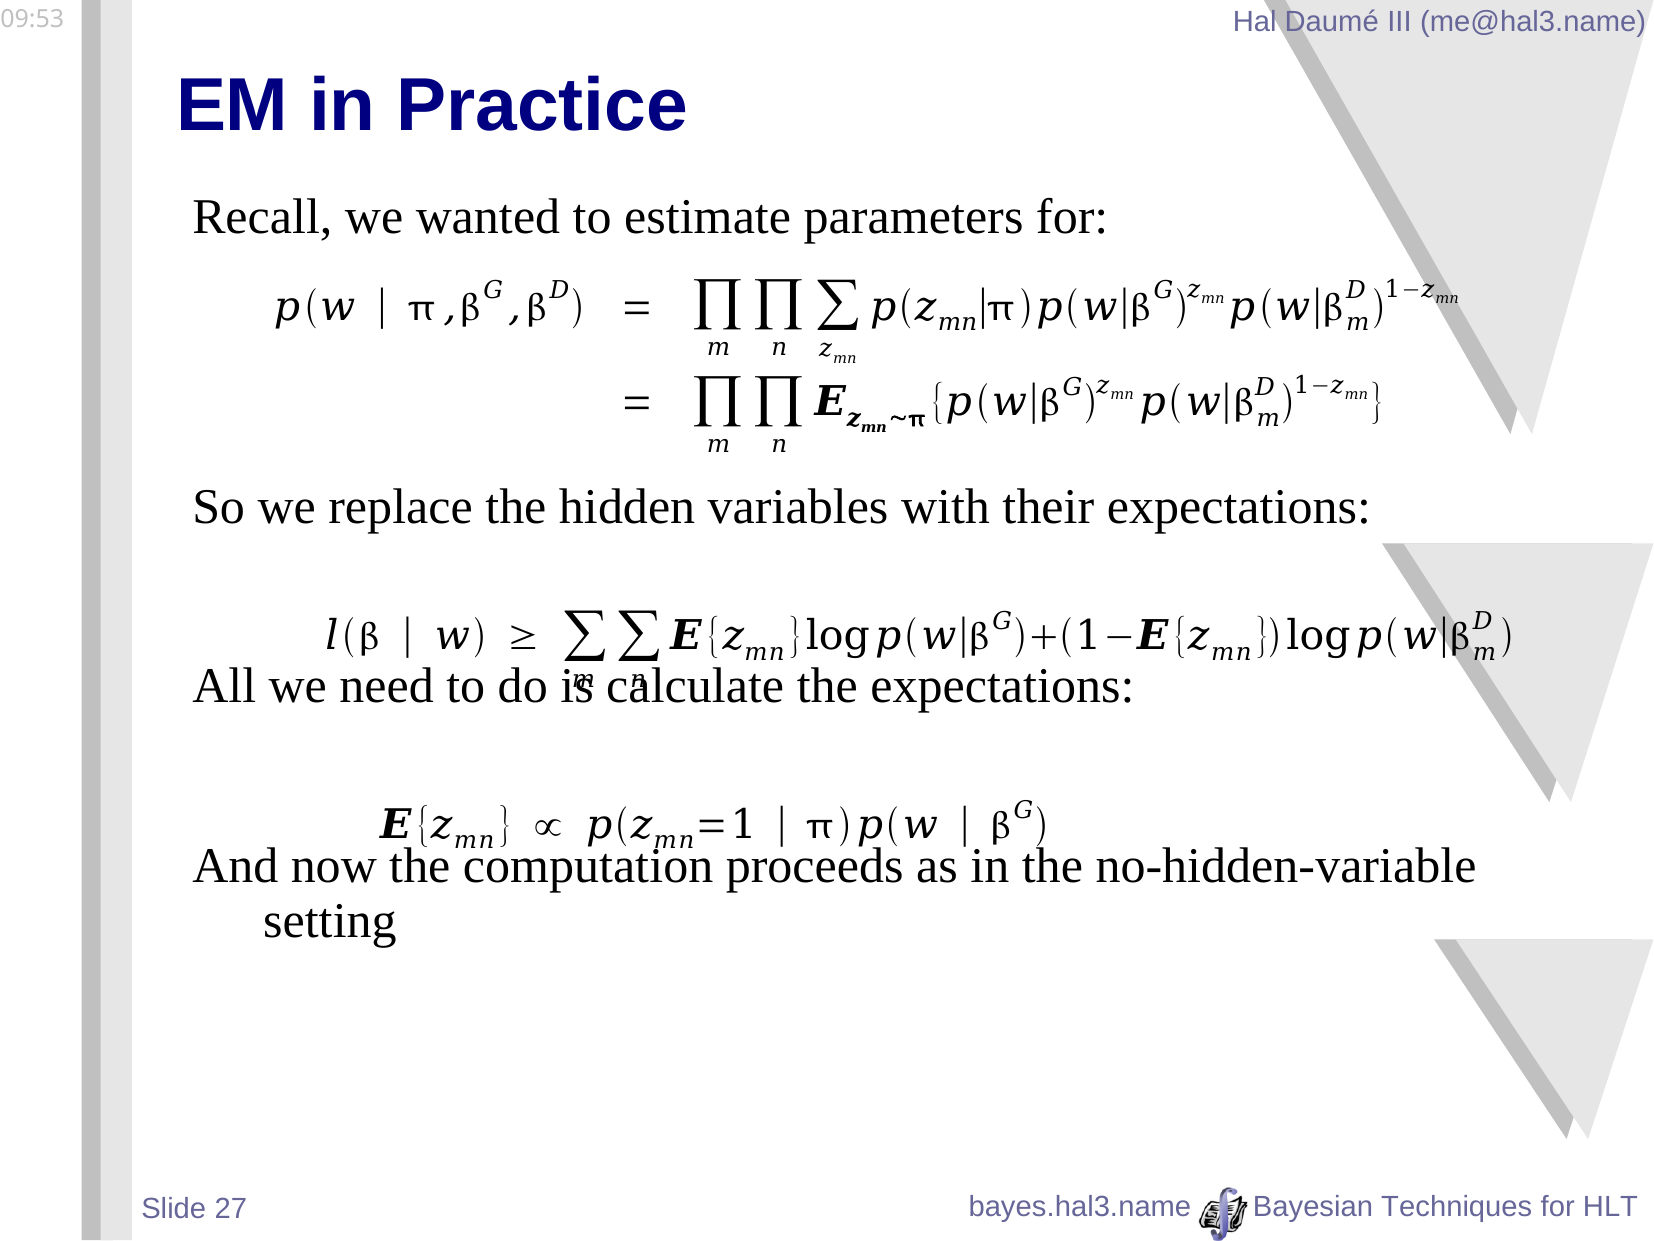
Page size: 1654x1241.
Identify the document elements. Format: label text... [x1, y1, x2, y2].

list Recall, we wanted to estimate parameters for: So we replace the hidden variables with their expectations: All we need to do is calculate the expectations: And now the computation proceeds as in the no-hidden-variable setting [180, 188, 1512, 1127]
chart [267, 270, 1465, 458]
title EM in Practice [176, 44, 1509, 166]
chart [319, 606, 1560, 694]
picture [1198, 1186, 1248, 1241]
chart [373, 795, 1056, 856]
